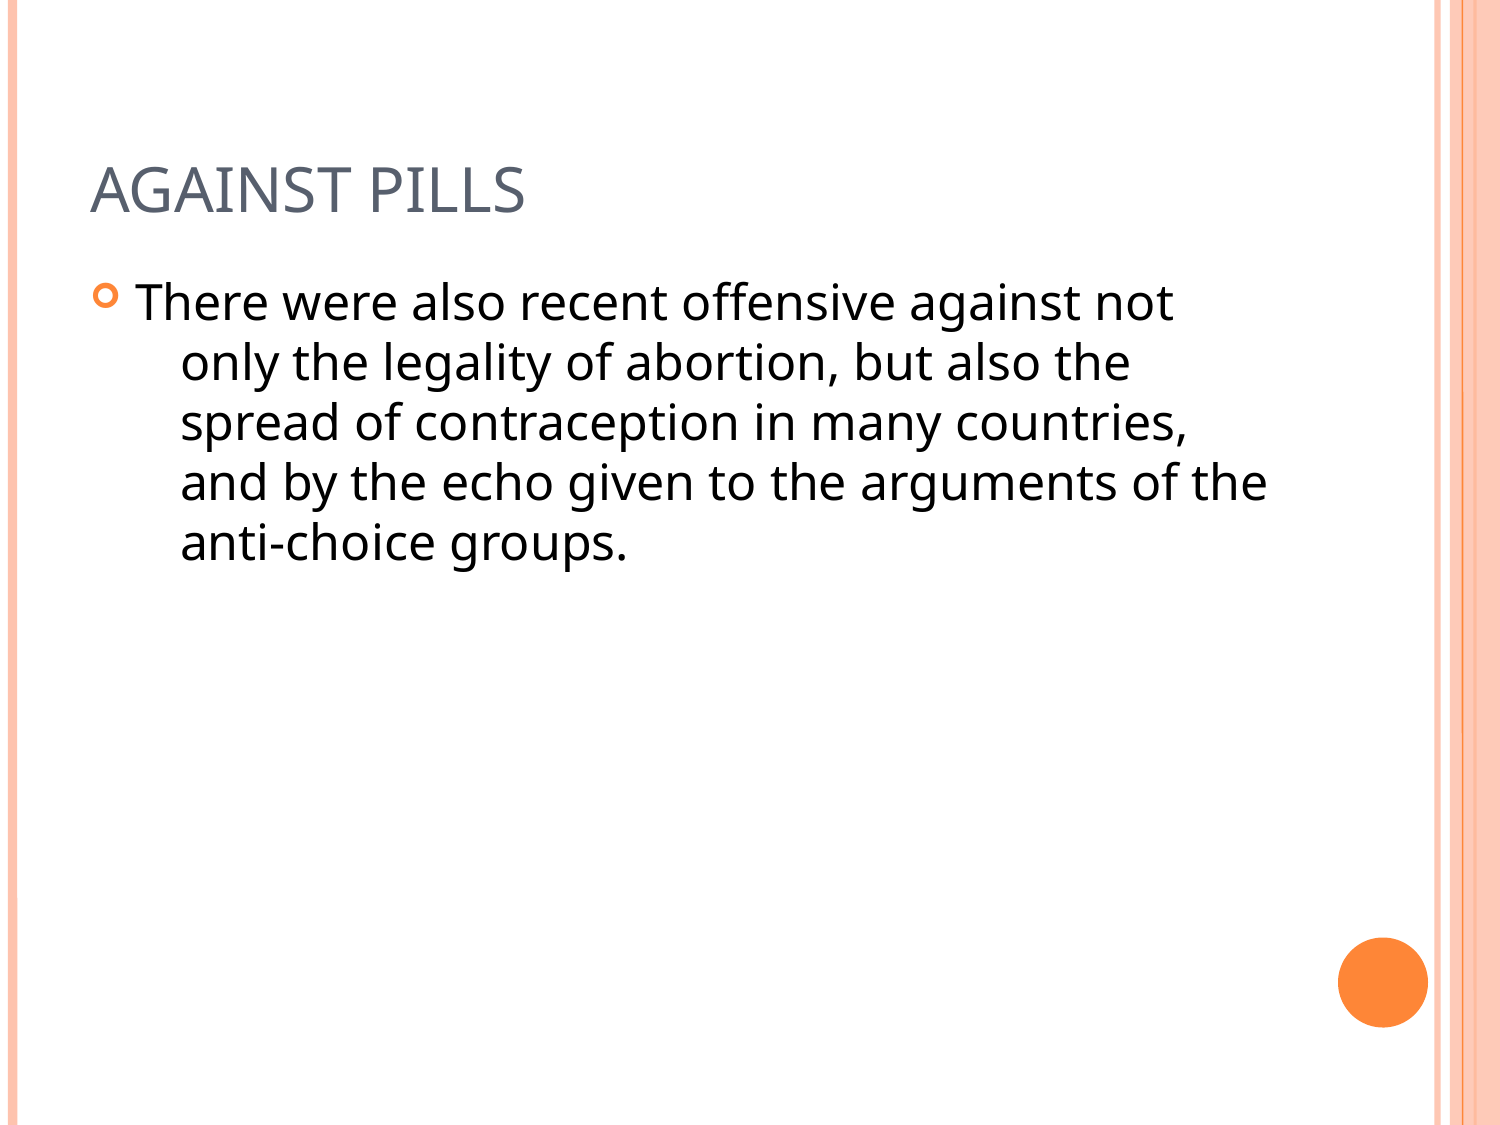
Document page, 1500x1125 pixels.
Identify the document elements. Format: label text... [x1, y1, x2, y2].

list There were also recent offensive against not only the legality of abortion, but also the spread of contraception in many countries, and by the echo given to the arguments of the anti-choice groups. [75, 262, 1300, 1062]
title Against pills [75, 45, 1300, 233]
